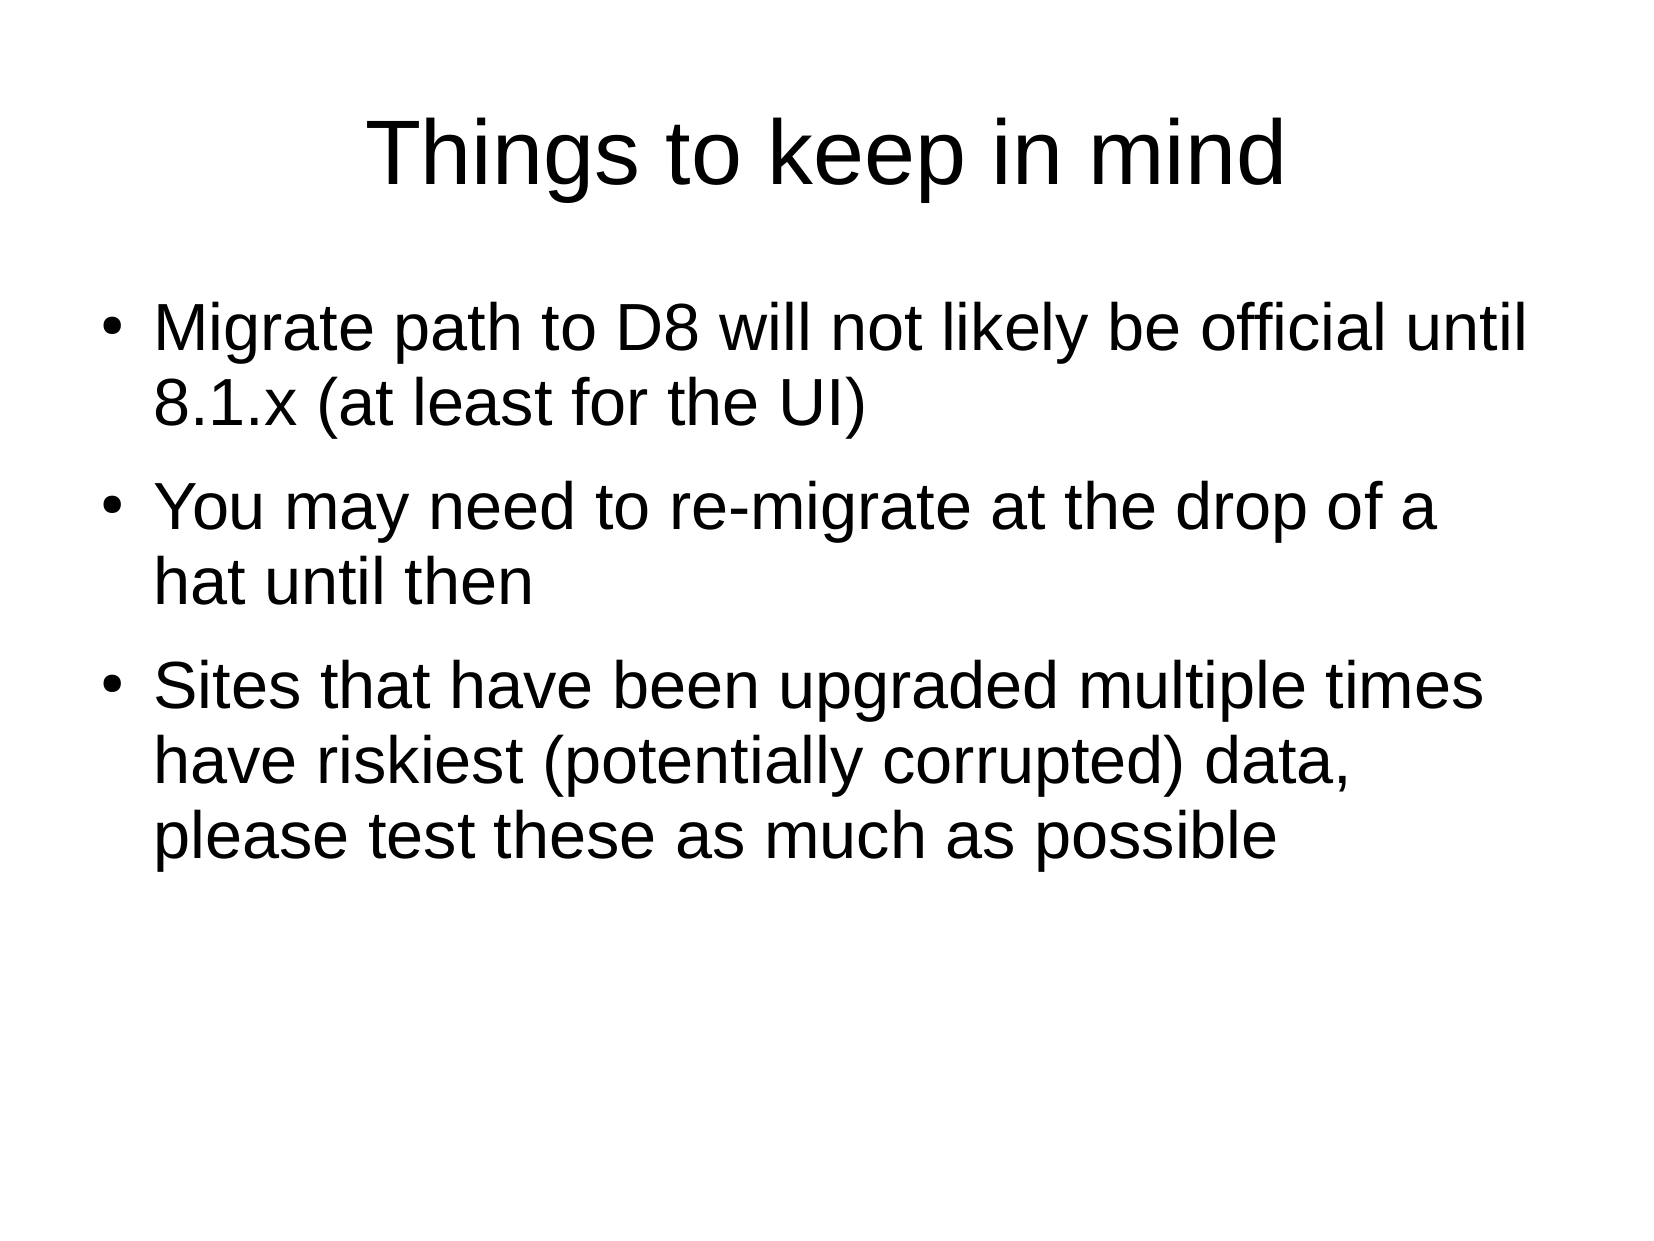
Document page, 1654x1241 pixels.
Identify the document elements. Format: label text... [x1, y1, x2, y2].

list Migrate path to D8 will not likely be official until 8.1.x (at least for the UI) You may need to re-migrate at the drop of a hat until then Sites that have been upgraded multiple times have riskiest (potentially corrupted) data, please test these as much as possible [82, 290, 1538, 1010]
title Things to keep in mind [82, 49, 1571, 257]
